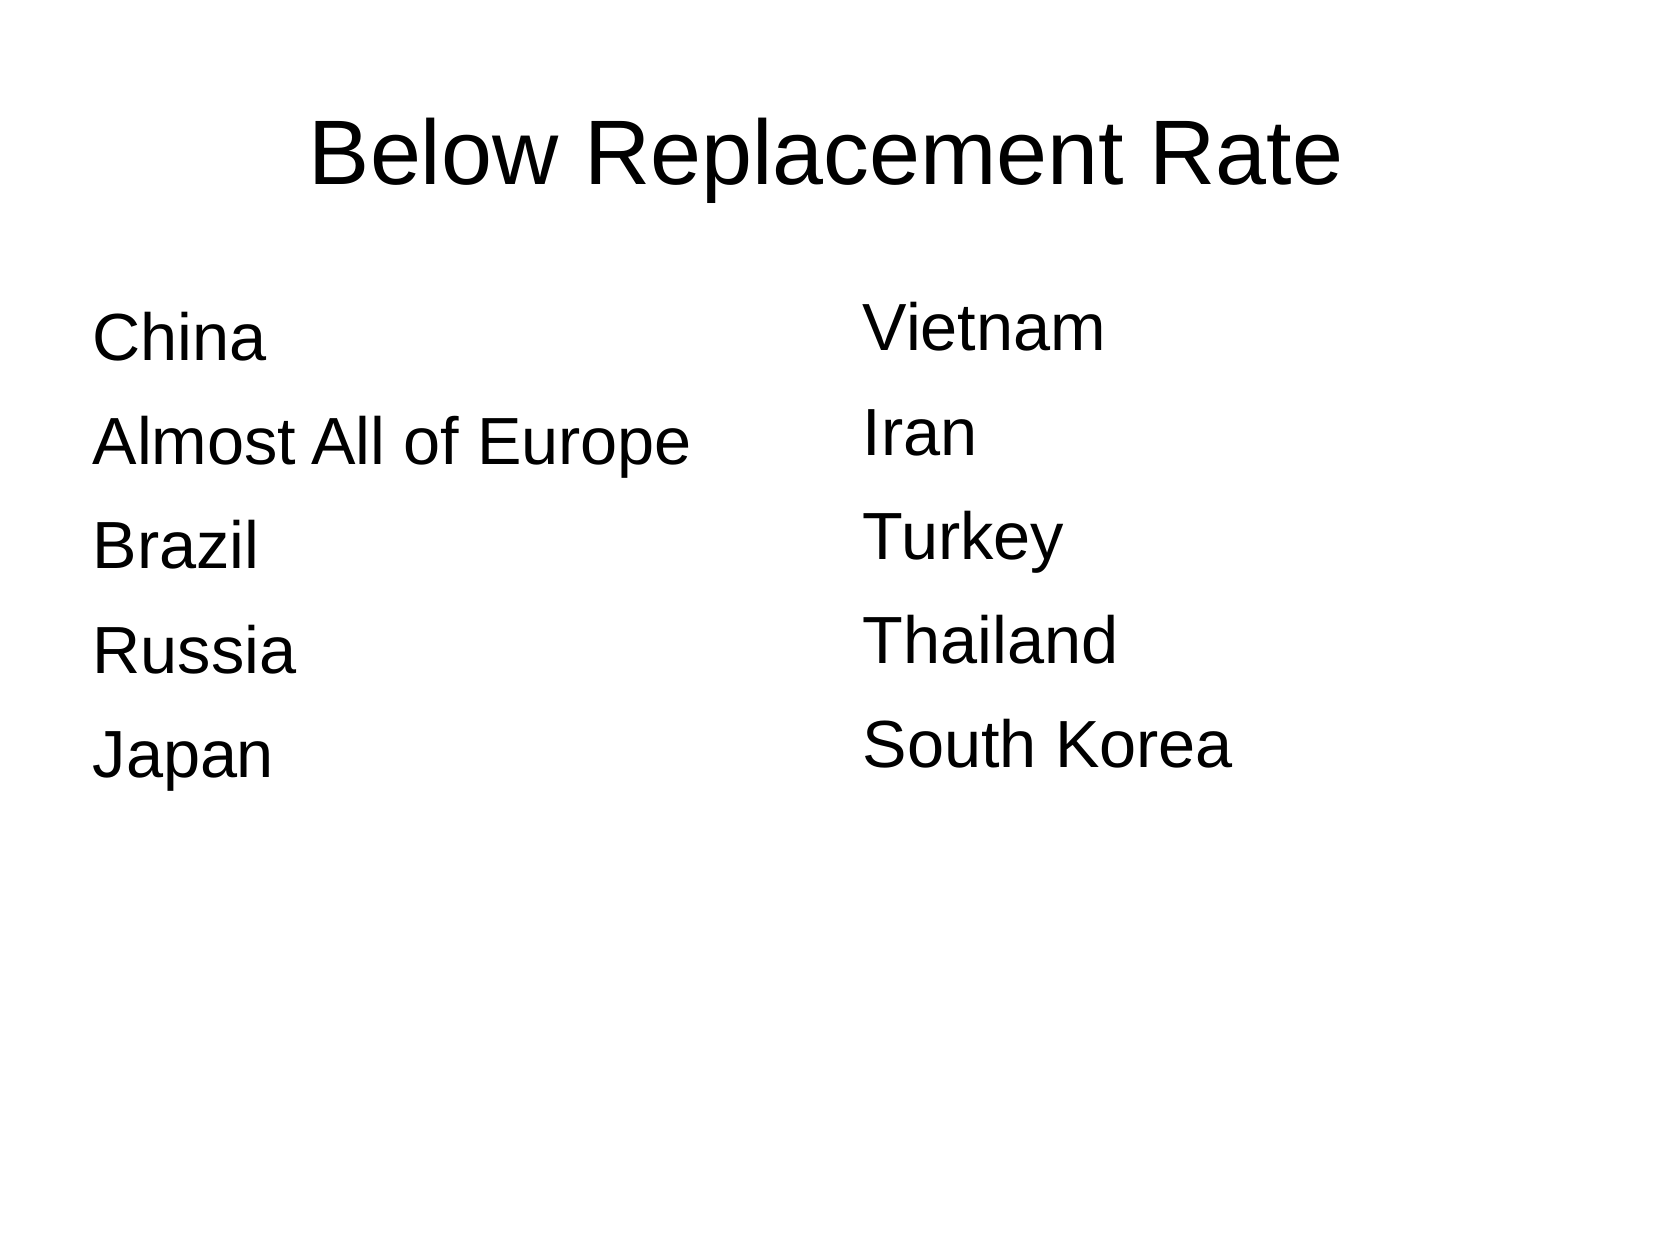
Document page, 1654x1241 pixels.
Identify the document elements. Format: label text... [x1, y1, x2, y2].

list Vietnam Iran Turkey Thailand South Korea [845, 290, 1572, 1094]
list China Almost All of Europe Brazil Russia Japan [75, 300, 802, 1119]
title Below Replacement Rate [82, 49, 1571, 257]
